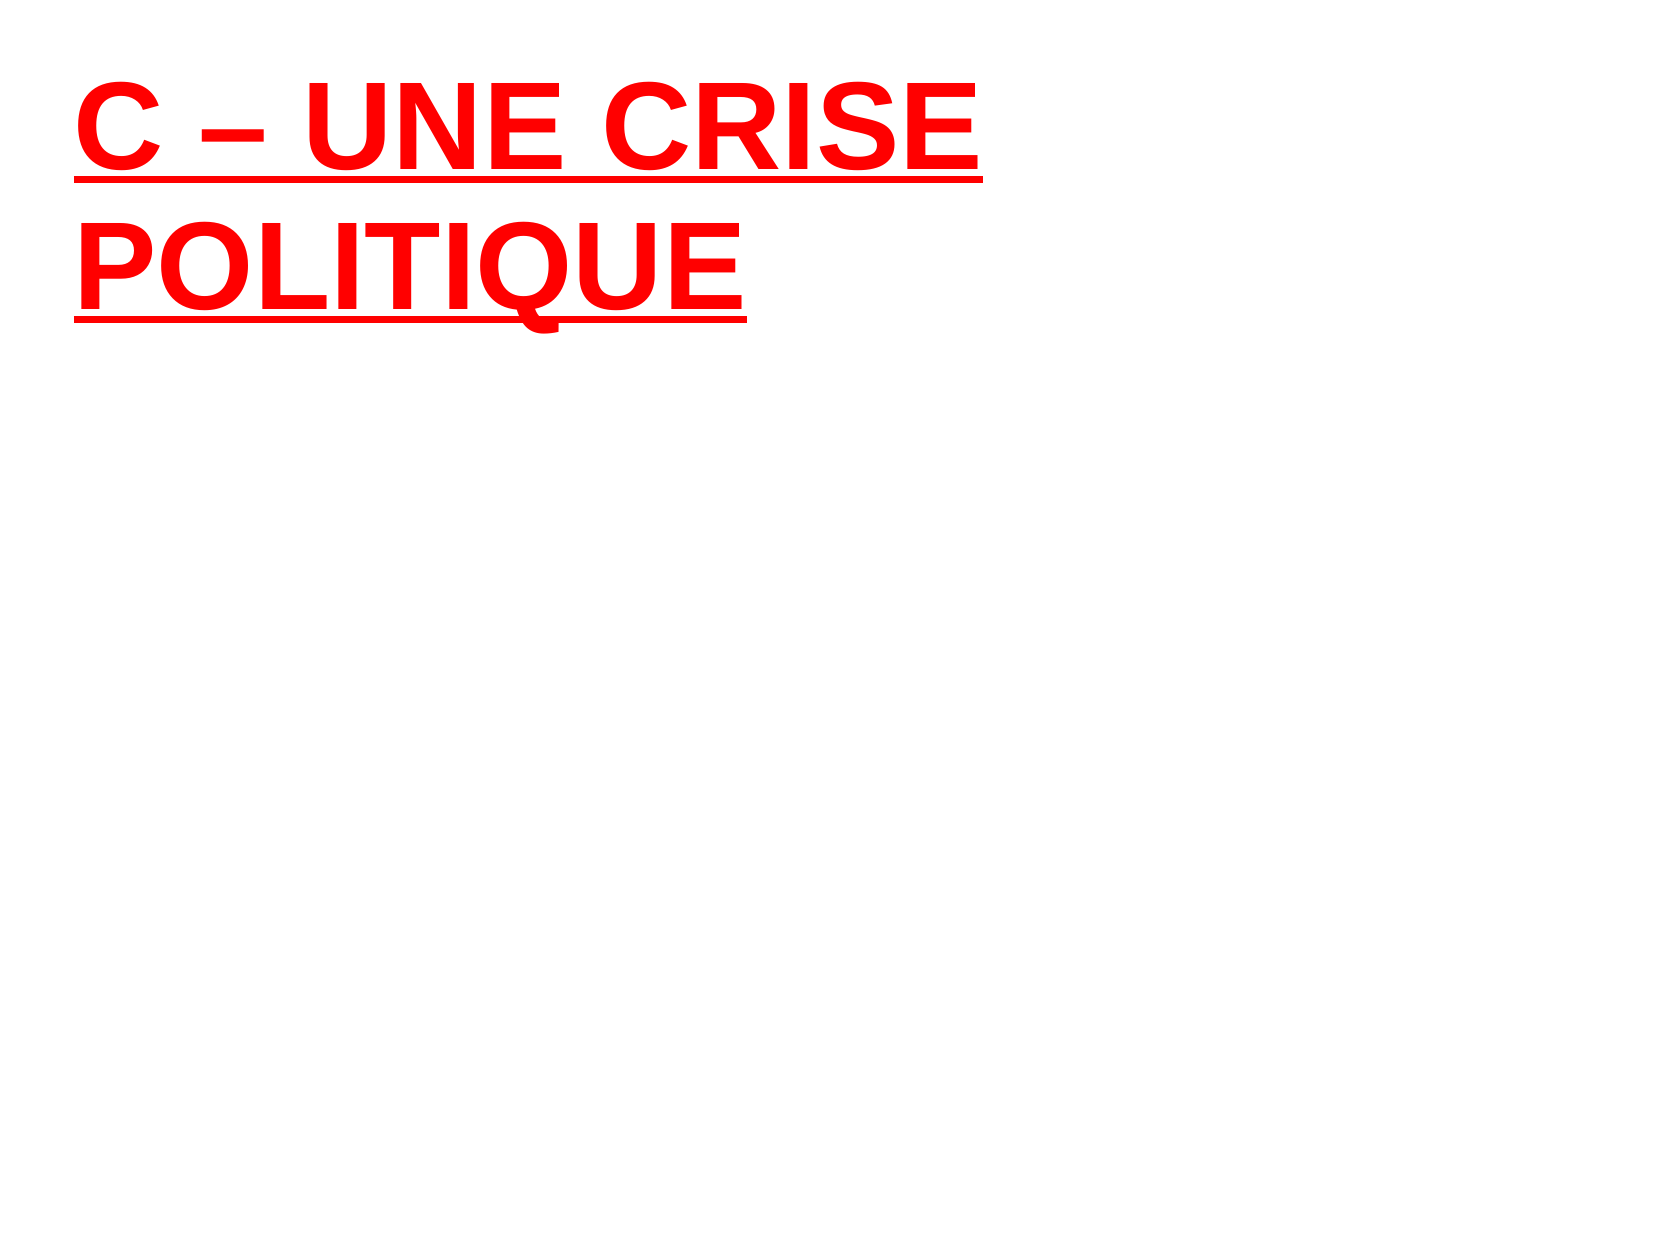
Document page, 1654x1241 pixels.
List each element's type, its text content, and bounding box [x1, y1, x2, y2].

text_box C – UNE CRISE POLITIQUE [59, 48, 1625, 344]
